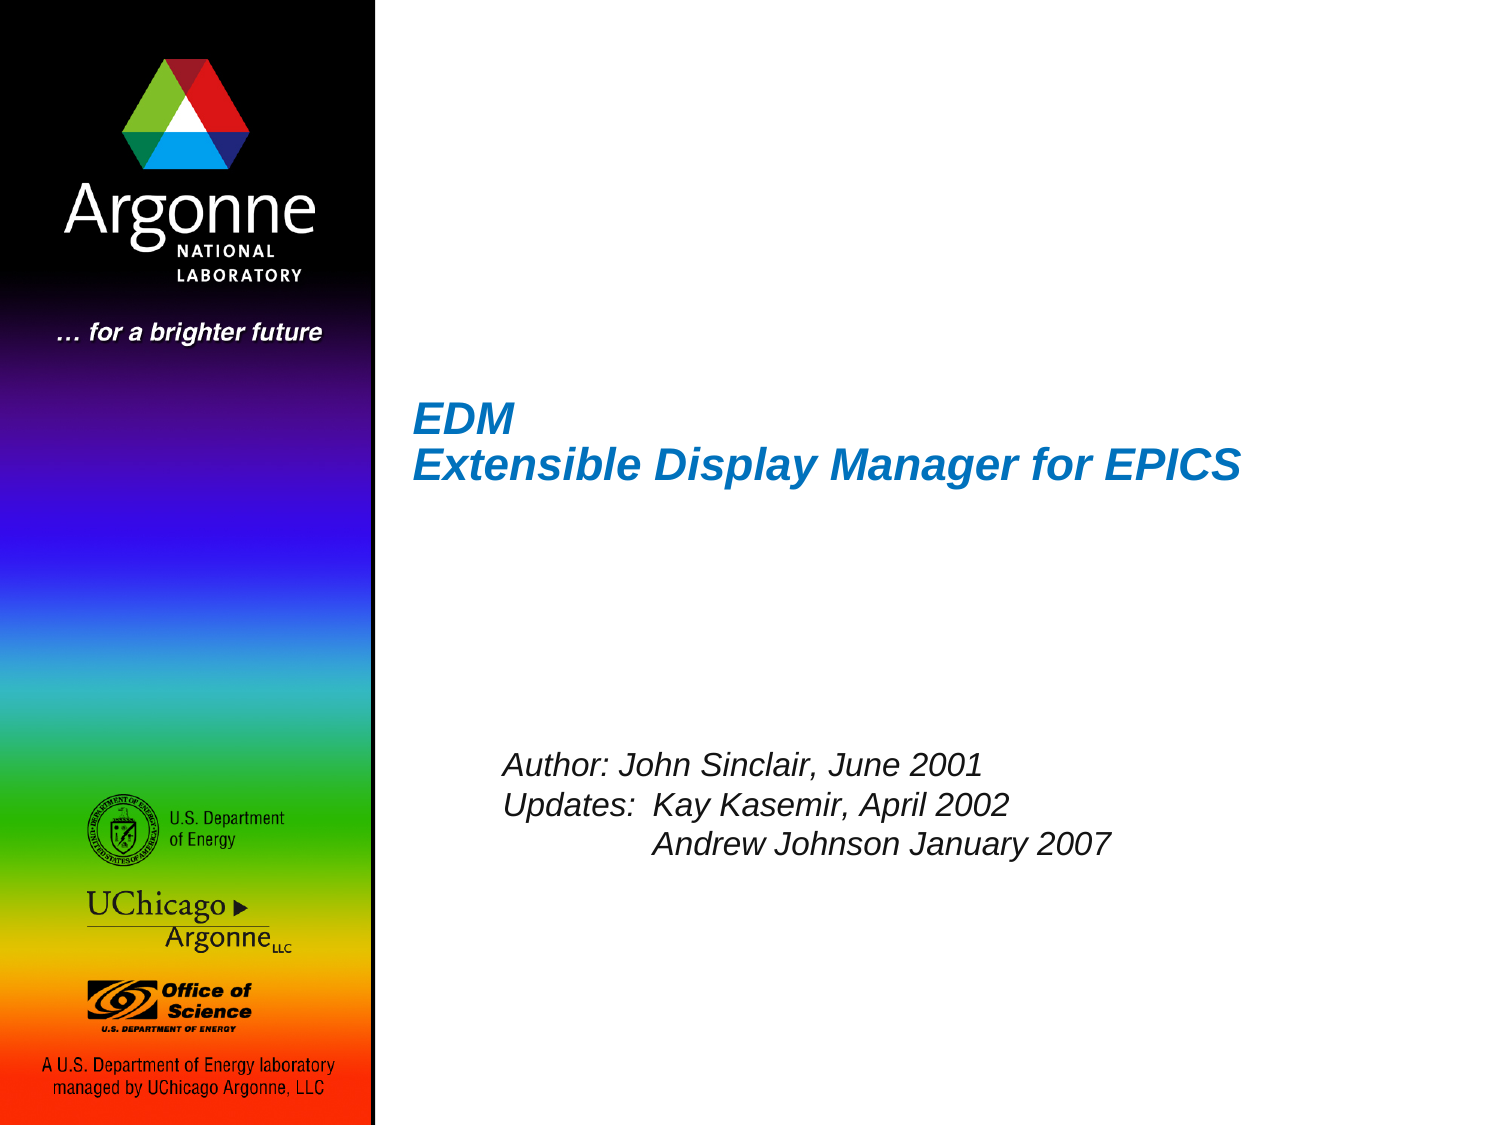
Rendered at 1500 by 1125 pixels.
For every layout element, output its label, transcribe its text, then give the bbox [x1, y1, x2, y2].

picture [0, 0, 375, 1125]
subtitle Author: John Sinclair, June 2001 Updates: Kay Kasemir, April 2002 Andrew Johnson January 2007 [412, 662, 1463, 951]
title EDM Extensible Display Manager for EPICS [412, 378, 1463, 510]
